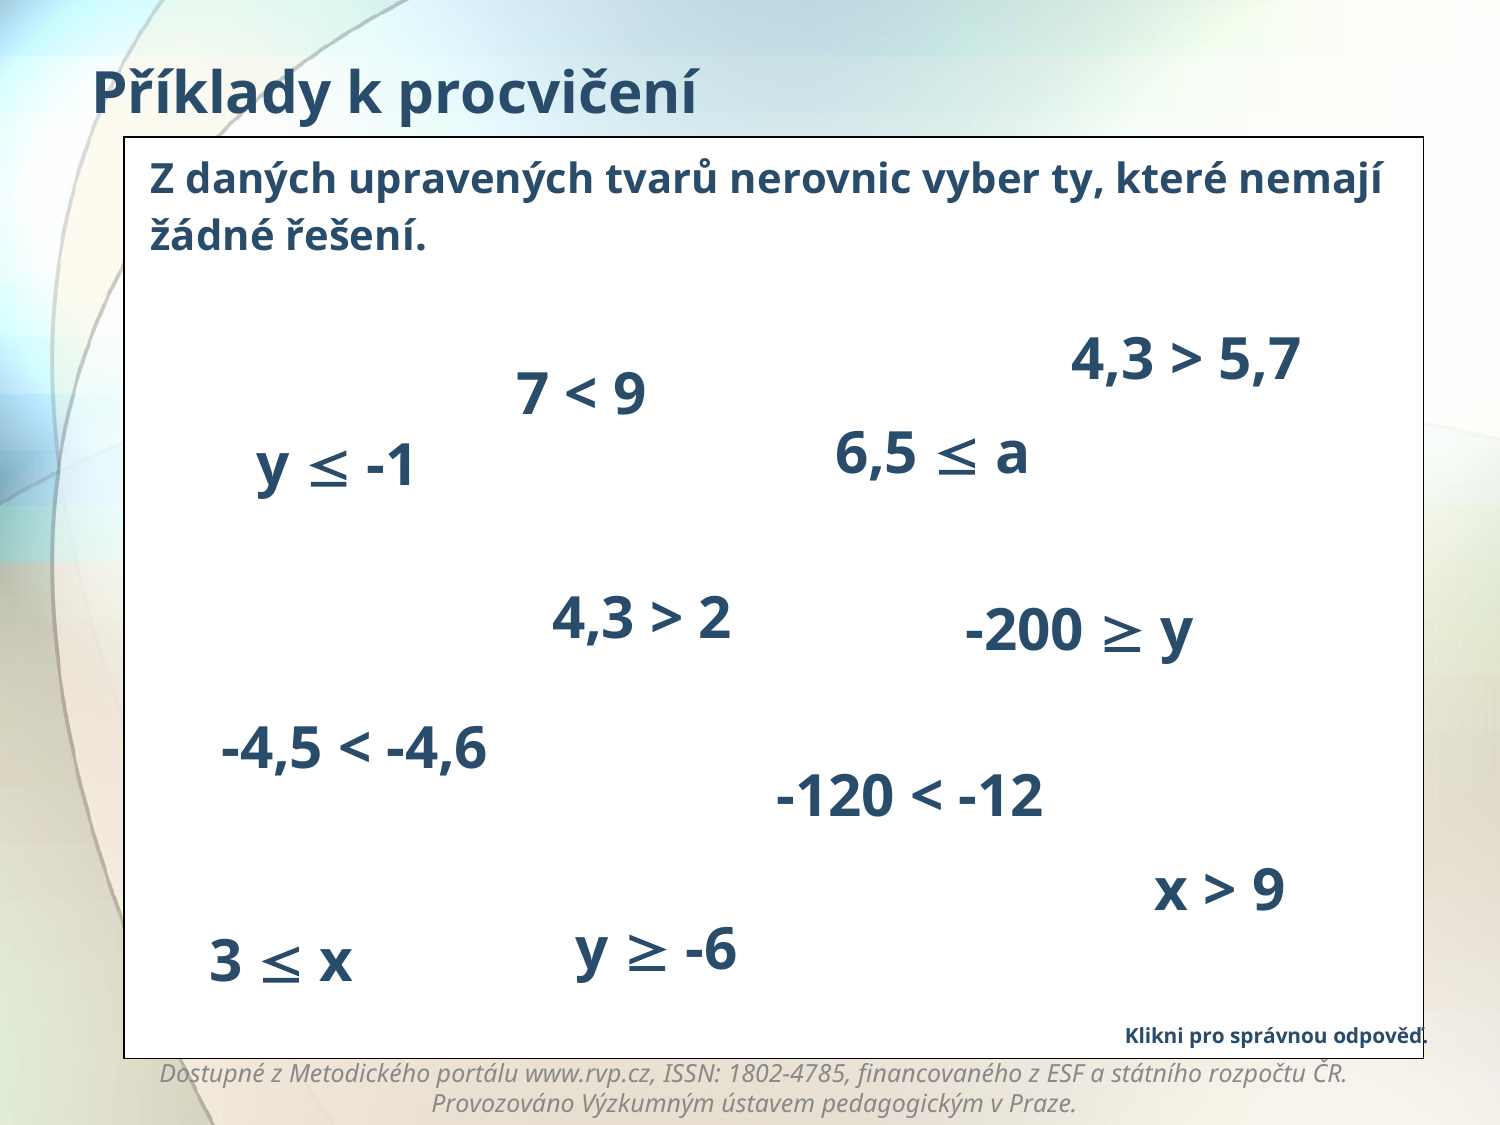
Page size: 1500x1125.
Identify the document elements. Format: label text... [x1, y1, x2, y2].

text_box -200  y [950, 586, 1247, 669]
text_box 4,3 > 5,7 [1057, 314, 1377, 398]
picture [0, 0, 1500, 1125]
text_box -120 < -12 [761, 751, 1093, 835]
text_box y  -6 [560, 904, 857, 988]
title Z daných upravených tvarů nerovnic vyber ty, které nemají žádné řešení. [135, 148, 1412, 264]
text_box y  -1 [242, 420, 455, 504]
text_box 6,5  a [820, 408, 1069, 492]
text_box 7 < 9 [501, 350, 715, 433]
text_box [123, 137, 1424, 1059]
text_box 4,3 > 2 [537, 574, 857, 657]
text_box Příklady k procvičení [76, 42, 1402, 138]
text_box -4,5 < -4,6 [206, 704, 538, 787]
text_box x > 9 [1139, 846, 1353, 929]
text_box Klikni pro správnou odpověď. [1110, 1009, 1471, 1061]
text_box 3  x [194, 916, 408, 1000]
